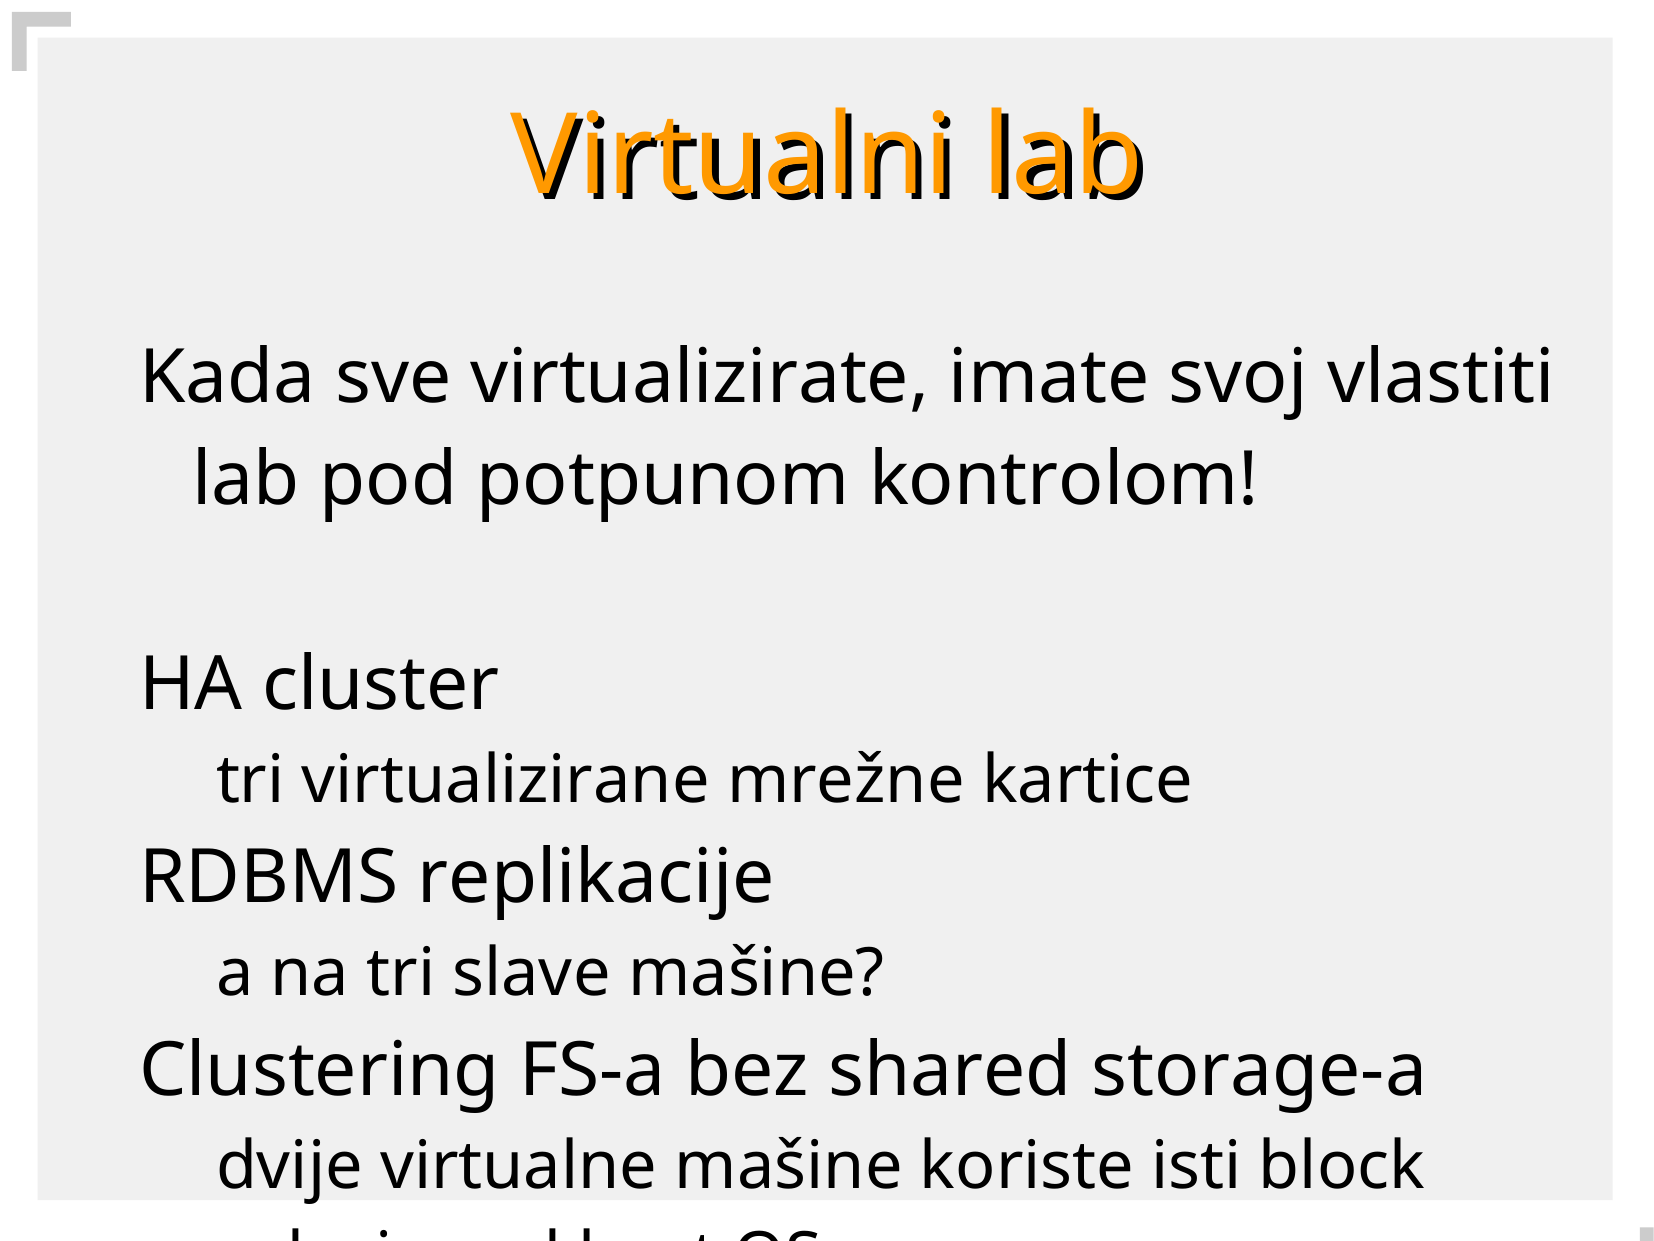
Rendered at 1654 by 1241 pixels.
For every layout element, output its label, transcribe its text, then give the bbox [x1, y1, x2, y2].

list Kada sve virtualizirate, imate svoj vlastiti lab pod potpunom kontrolom! HA cluster tri virtualizirane mrežne kartice RDBMS replikacije a na tri slave mašine? Clustering FS-a bez shared storage-a dvije virtualne mašine koriste isti block device od host OS-a [121, 322, 1561, 1132]
title Virtualni lab [121, 46, 1534, 254]
